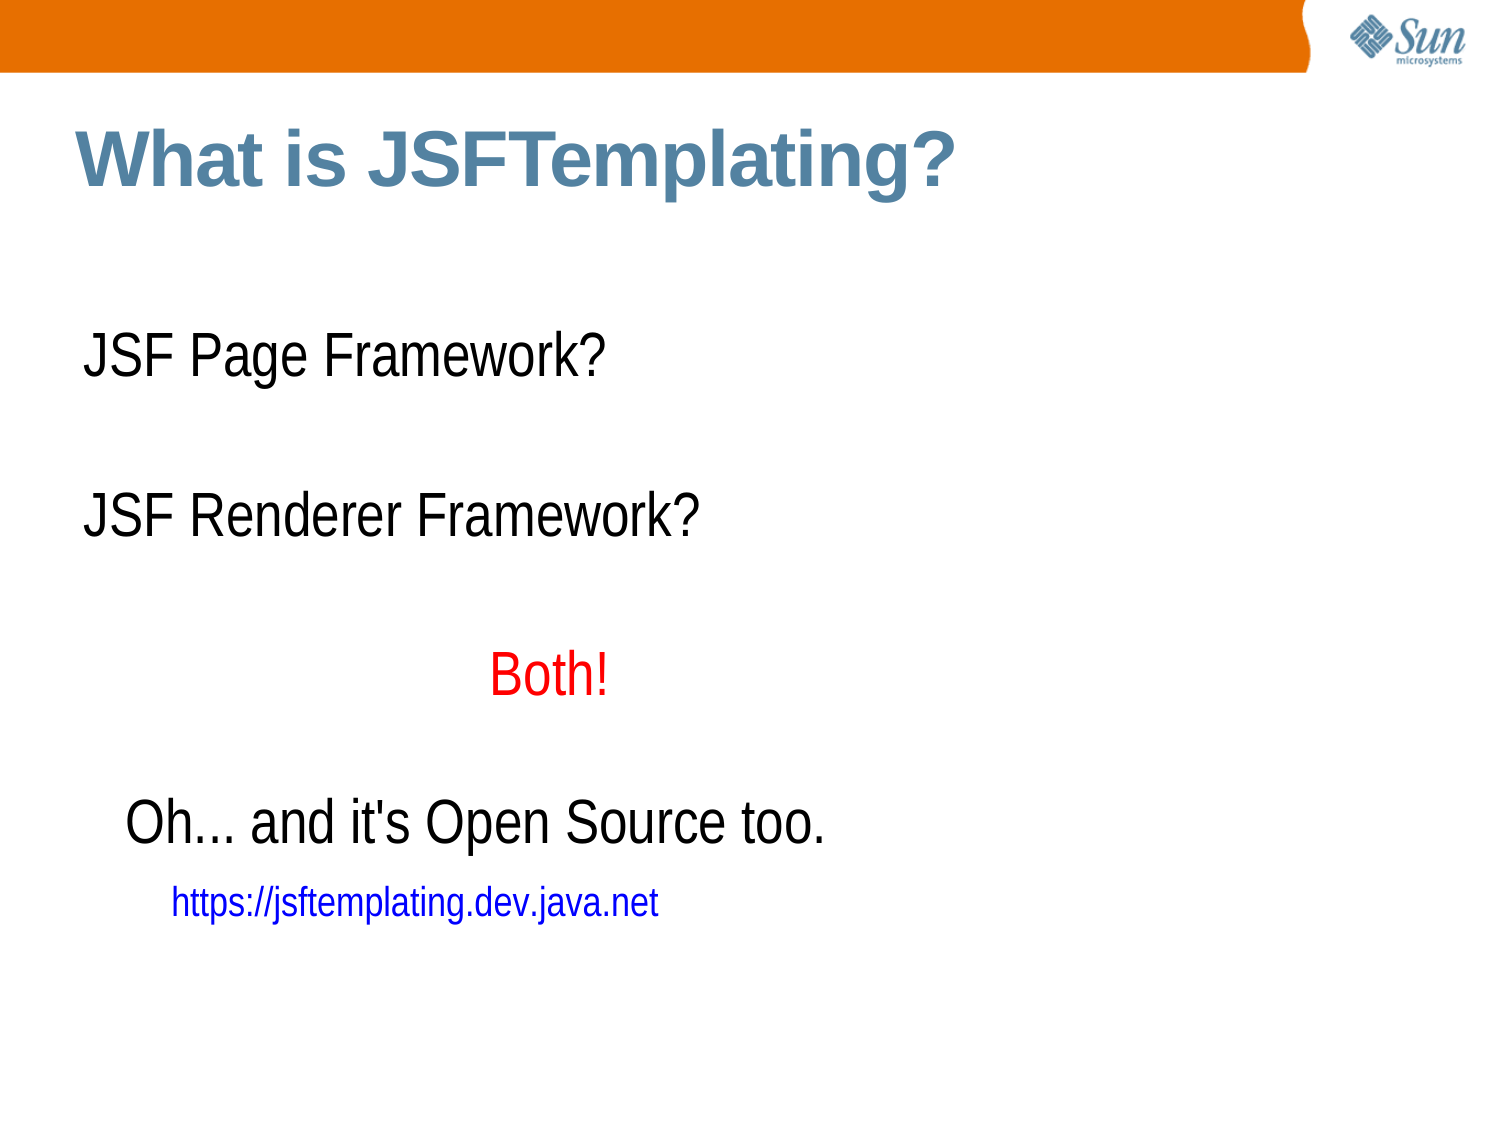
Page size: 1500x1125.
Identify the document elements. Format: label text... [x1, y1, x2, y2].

list Oh... and it's Open Source too. [105, 794, 1429, 877]
picture [0, 0, 1500, 75]
list https://jsftemplating.dev.java.net [105, 877, 1429, 982]
list JSF Page Framework? [64, 328, 1388, 409]
list JSF Renderer Framework? [64, 487, 1388, 592]
title What is JSFTemplating? [75, 122, 1438, 228]
list Both! [64, 647, 1388, 752]
